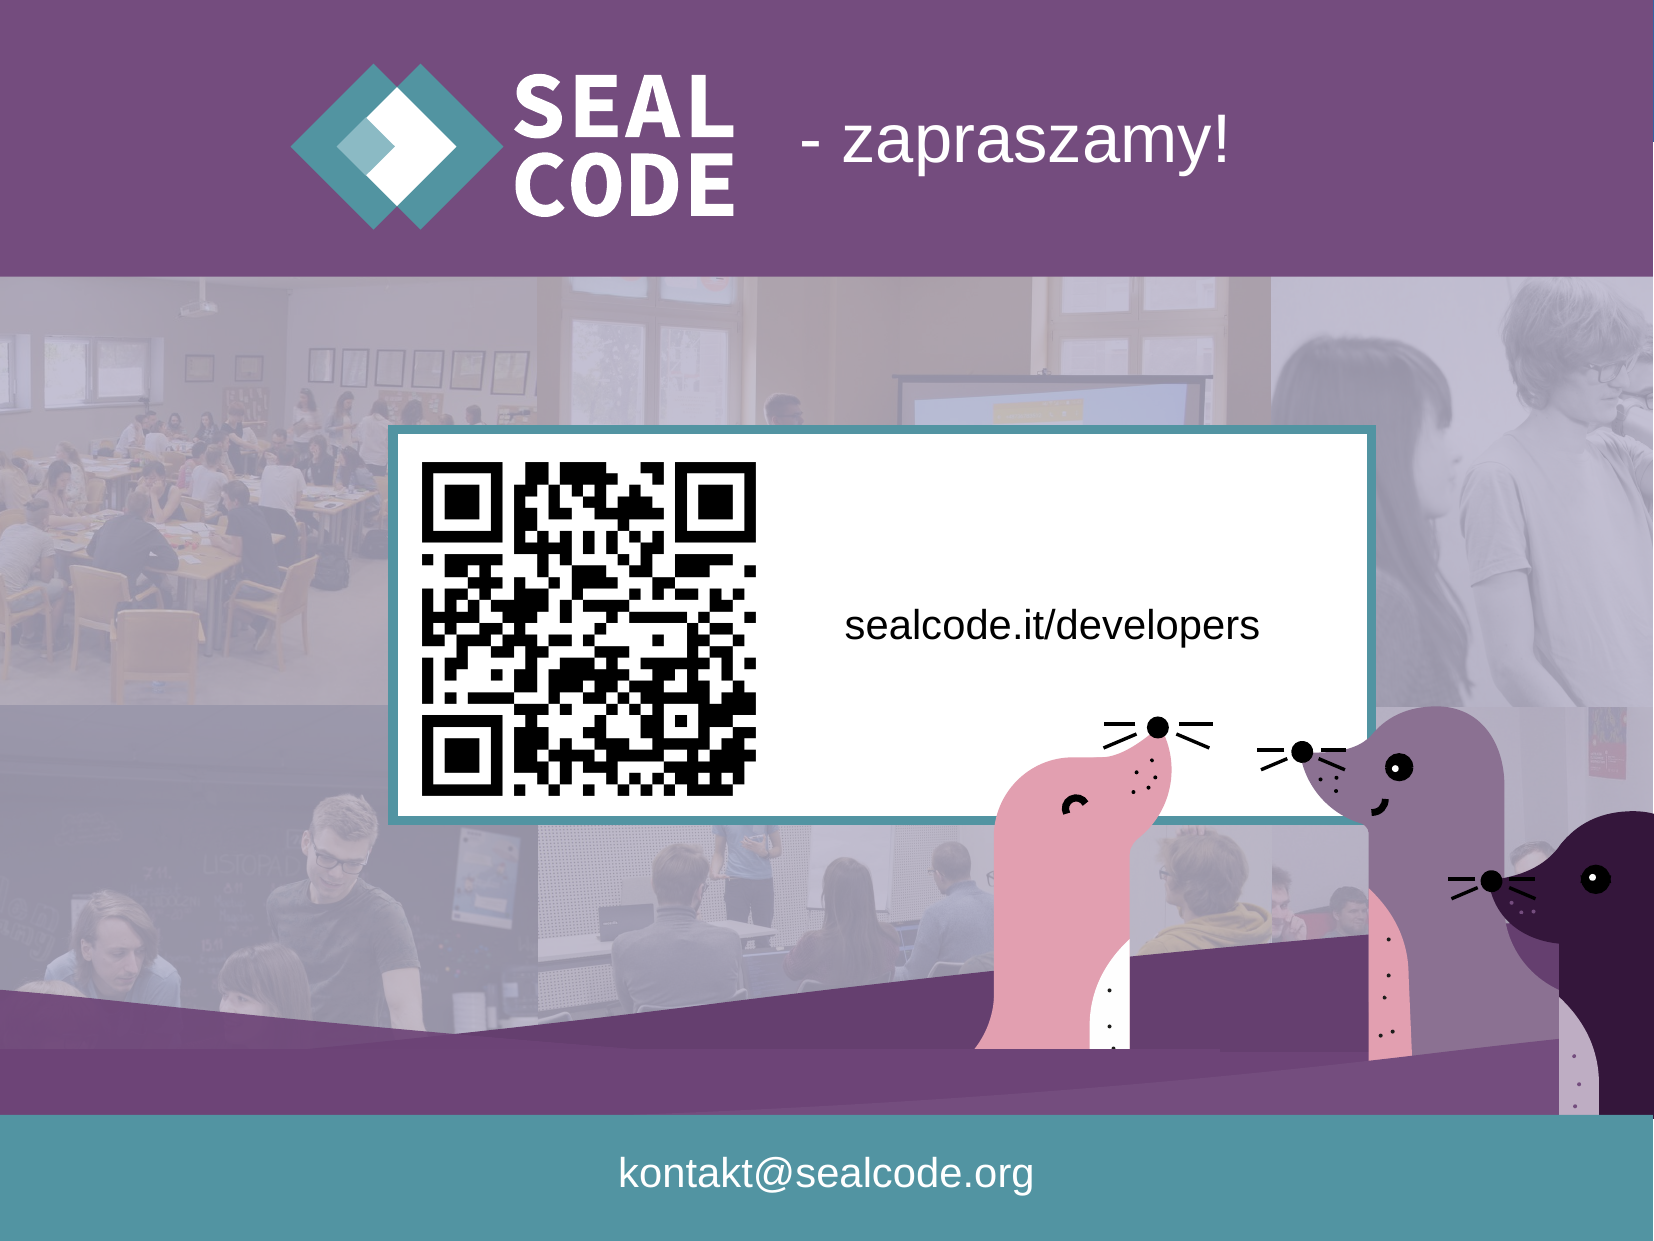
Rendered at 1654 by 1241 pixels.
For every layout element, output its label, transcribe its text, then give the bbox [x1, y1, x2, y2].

picture [290, 63, 734, 230]
text_box sealcode.it/developers [733, 429, 1372, 702]
text_box kontakt@sealcode.org [603, 1142, 1050, 1223]
text_box [0, 277, 1653, 702]
title - zapraszamy! [0, 0, 1653, 277]
picture [0, 450, 1653, 1114]
text_box [0, 1114, 1653, 1241]
